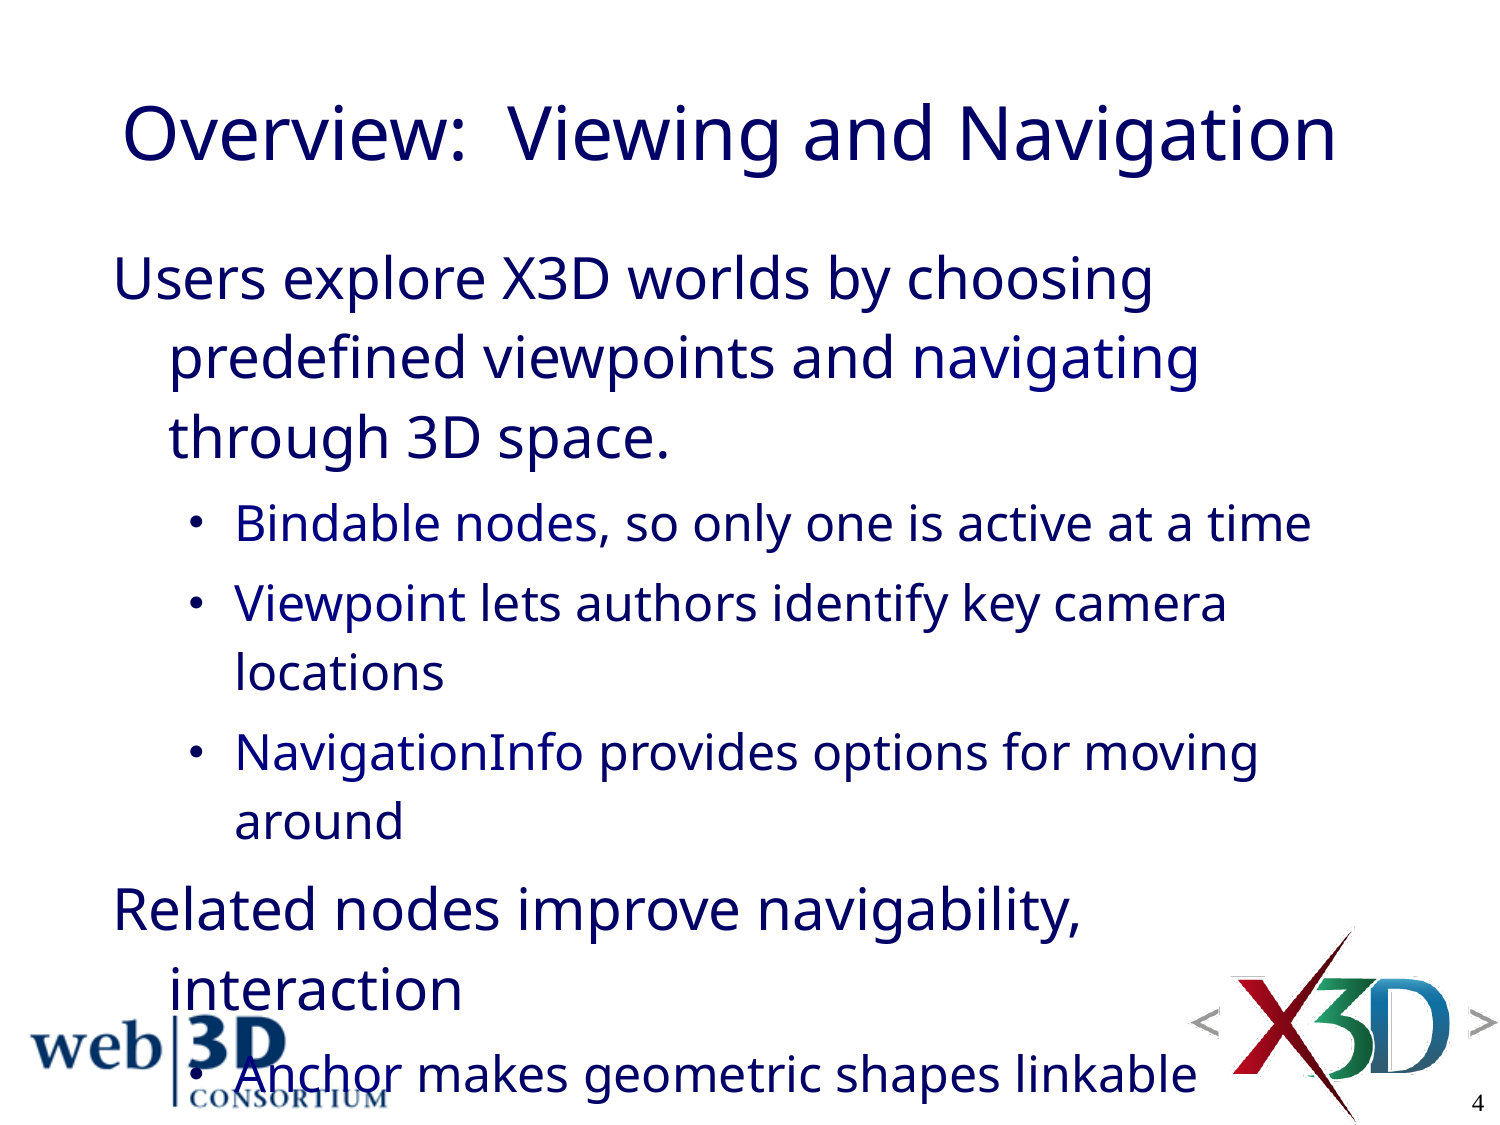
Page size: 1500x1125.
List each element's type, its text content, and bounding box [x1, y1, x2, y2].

list Users explore X3D worlds by choosing predefined viewpoints and navigating through 3D space. Bindable nodes, so only one is active at a time Viewpoint lets authors identify key camera locations NavigationInfo provides options for moving around Related nodes improve navigability, interaction Anchor makes geometric shapes linkable Billboard keeps child geometry facing the user Collision can allow or prevent a user's view from passing through geometry [112, 237, 1388, 986]
picture [402, 998, 413, 1006]
title Overview: Viewing and Navigation [112, 37, 1388, 226]
picture [12, 998, 413, 1118]
picture [1187, 926, 1500, 1125]
picture [304, 998, 319, 1006]
